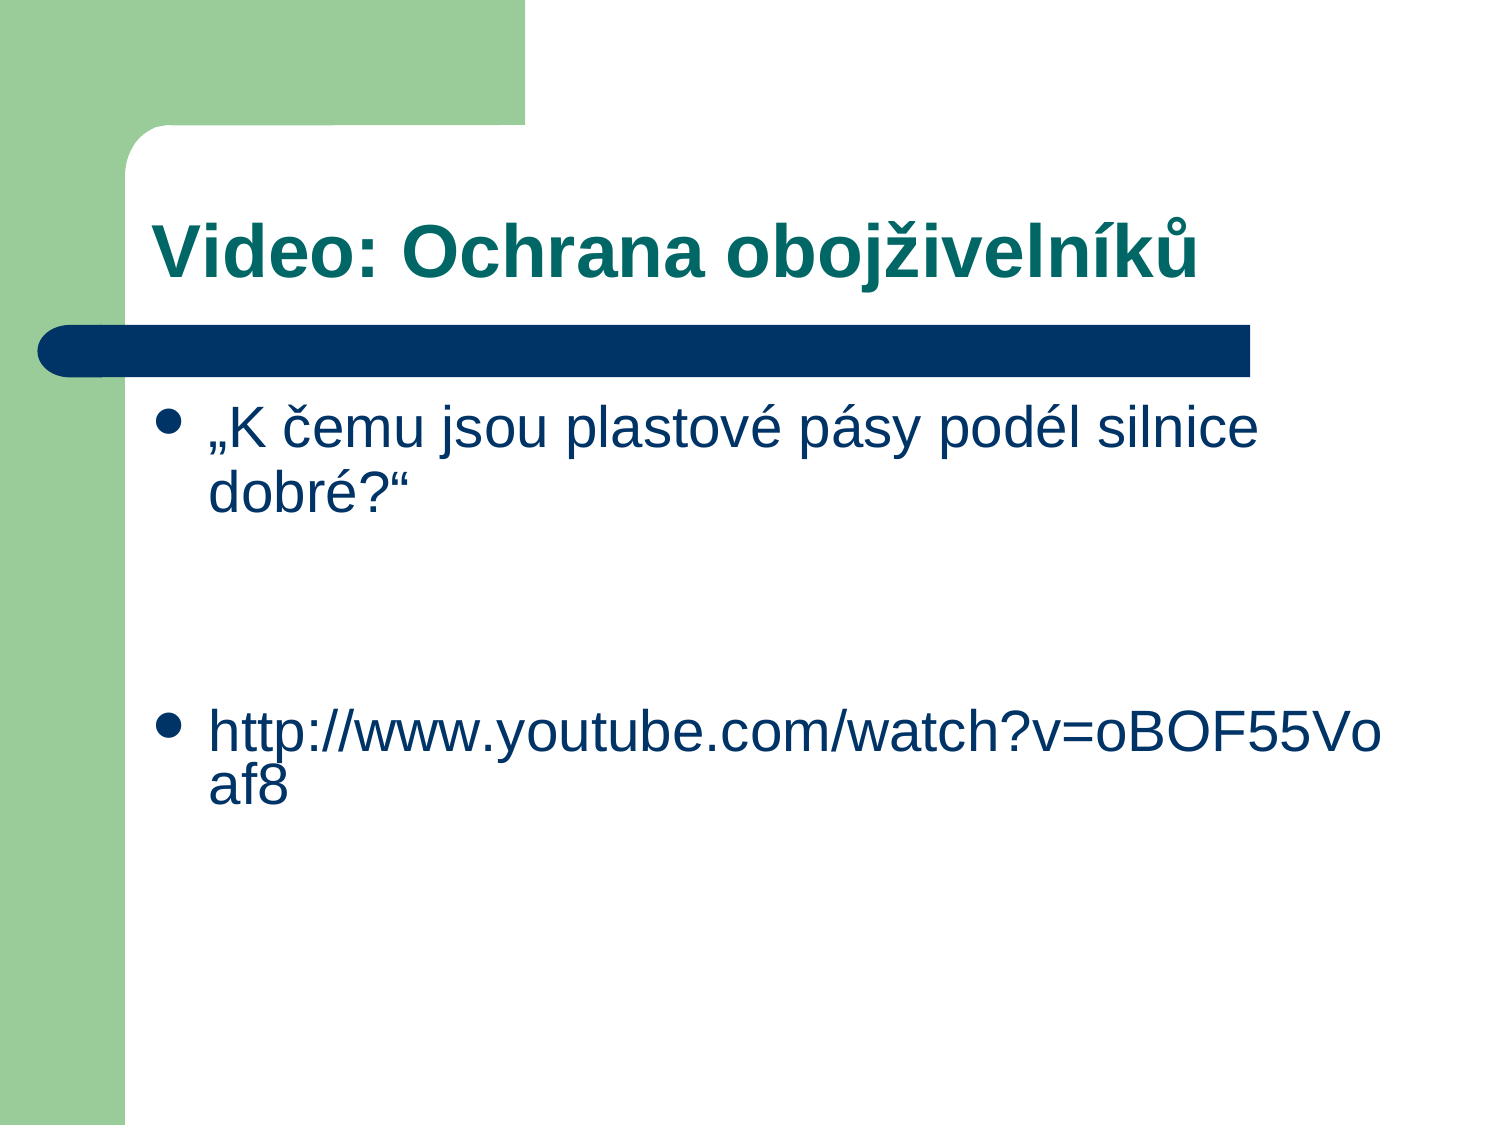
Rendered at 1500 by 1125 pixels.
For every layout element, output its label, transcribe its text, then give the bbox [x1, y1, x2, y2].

list „K čemu jsou plastové pásy podél silnice dobré?“ http://www.youtube.com/watch?v=oBOF55Voaf8 [137, 387, 1400, 999]
title Video: Ochrana obojživelníků [136, 136, 1414, 301]
